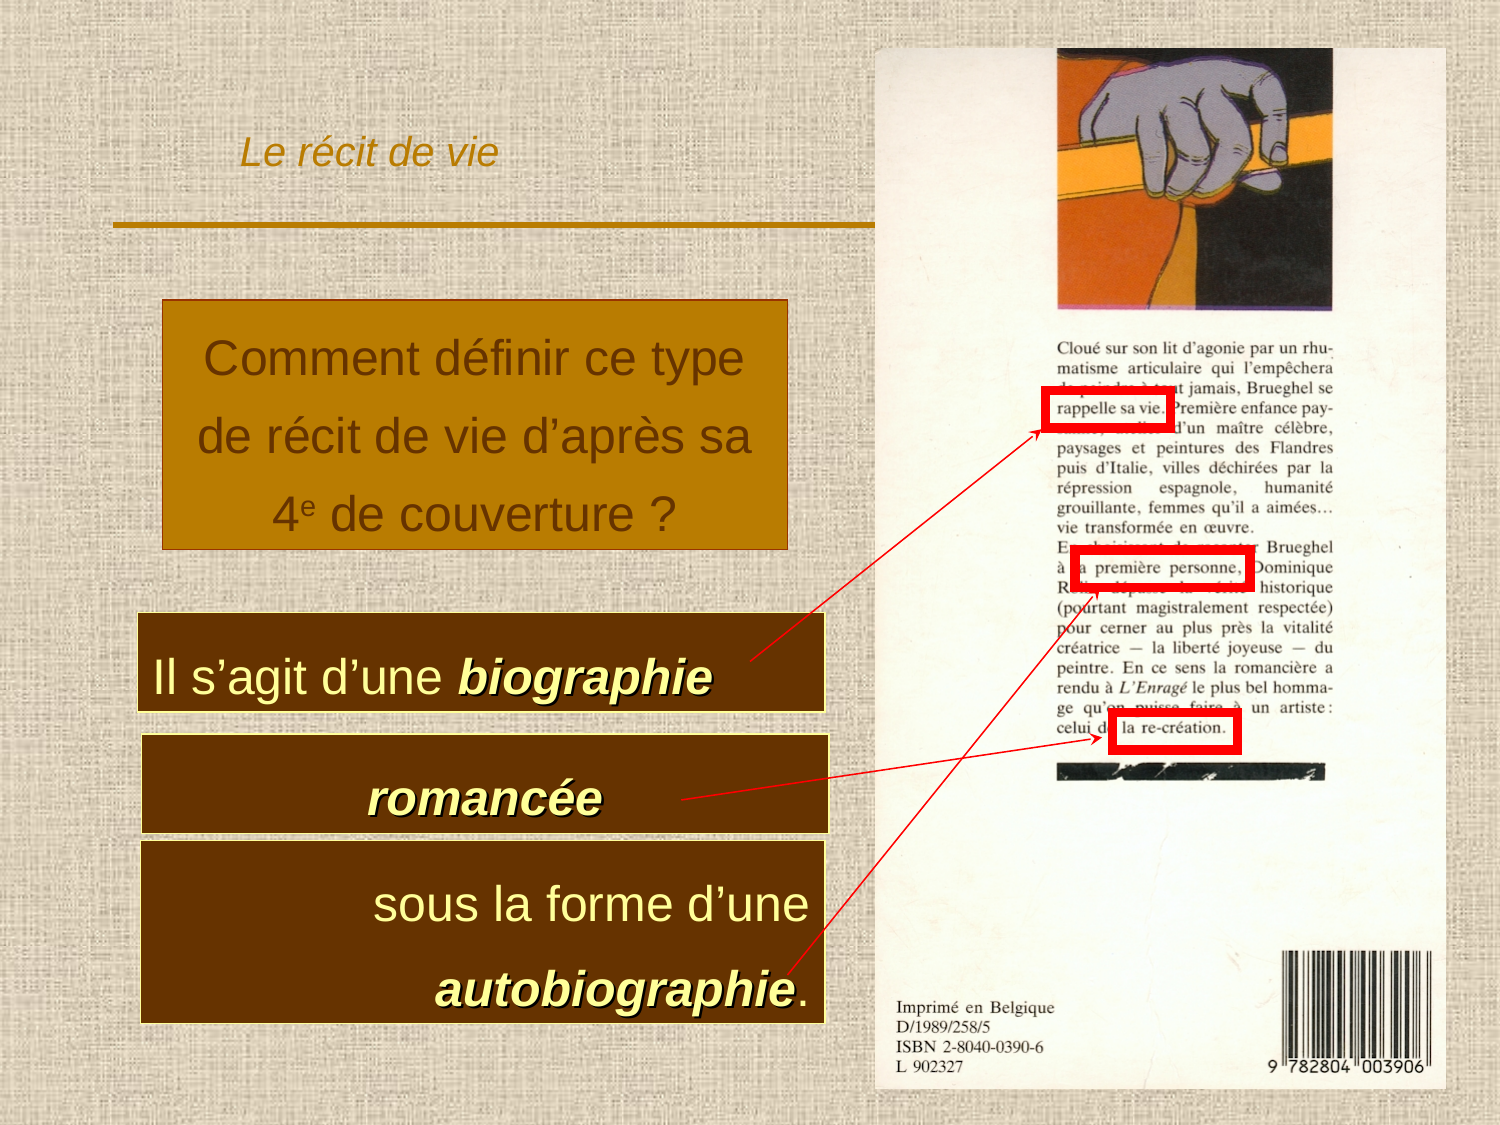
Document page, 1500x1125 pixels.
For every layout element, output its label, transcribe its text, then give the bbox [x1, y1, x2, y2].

text_box Le récit de vie [224, 116, 515, 183]
text_box Comment définir ce type de récit de vie d’après sa 4e de couverture ? [162, 299, 788, 550]
text_box sous la forme d’une autobiographie. [140, 840, 826, 1024]
text_box Il s’agit d’une biographie [137, 612, 826, 712]
picture [0, 0, 1500, 1125]
text_box romancée [141, 734, 829, 834]
